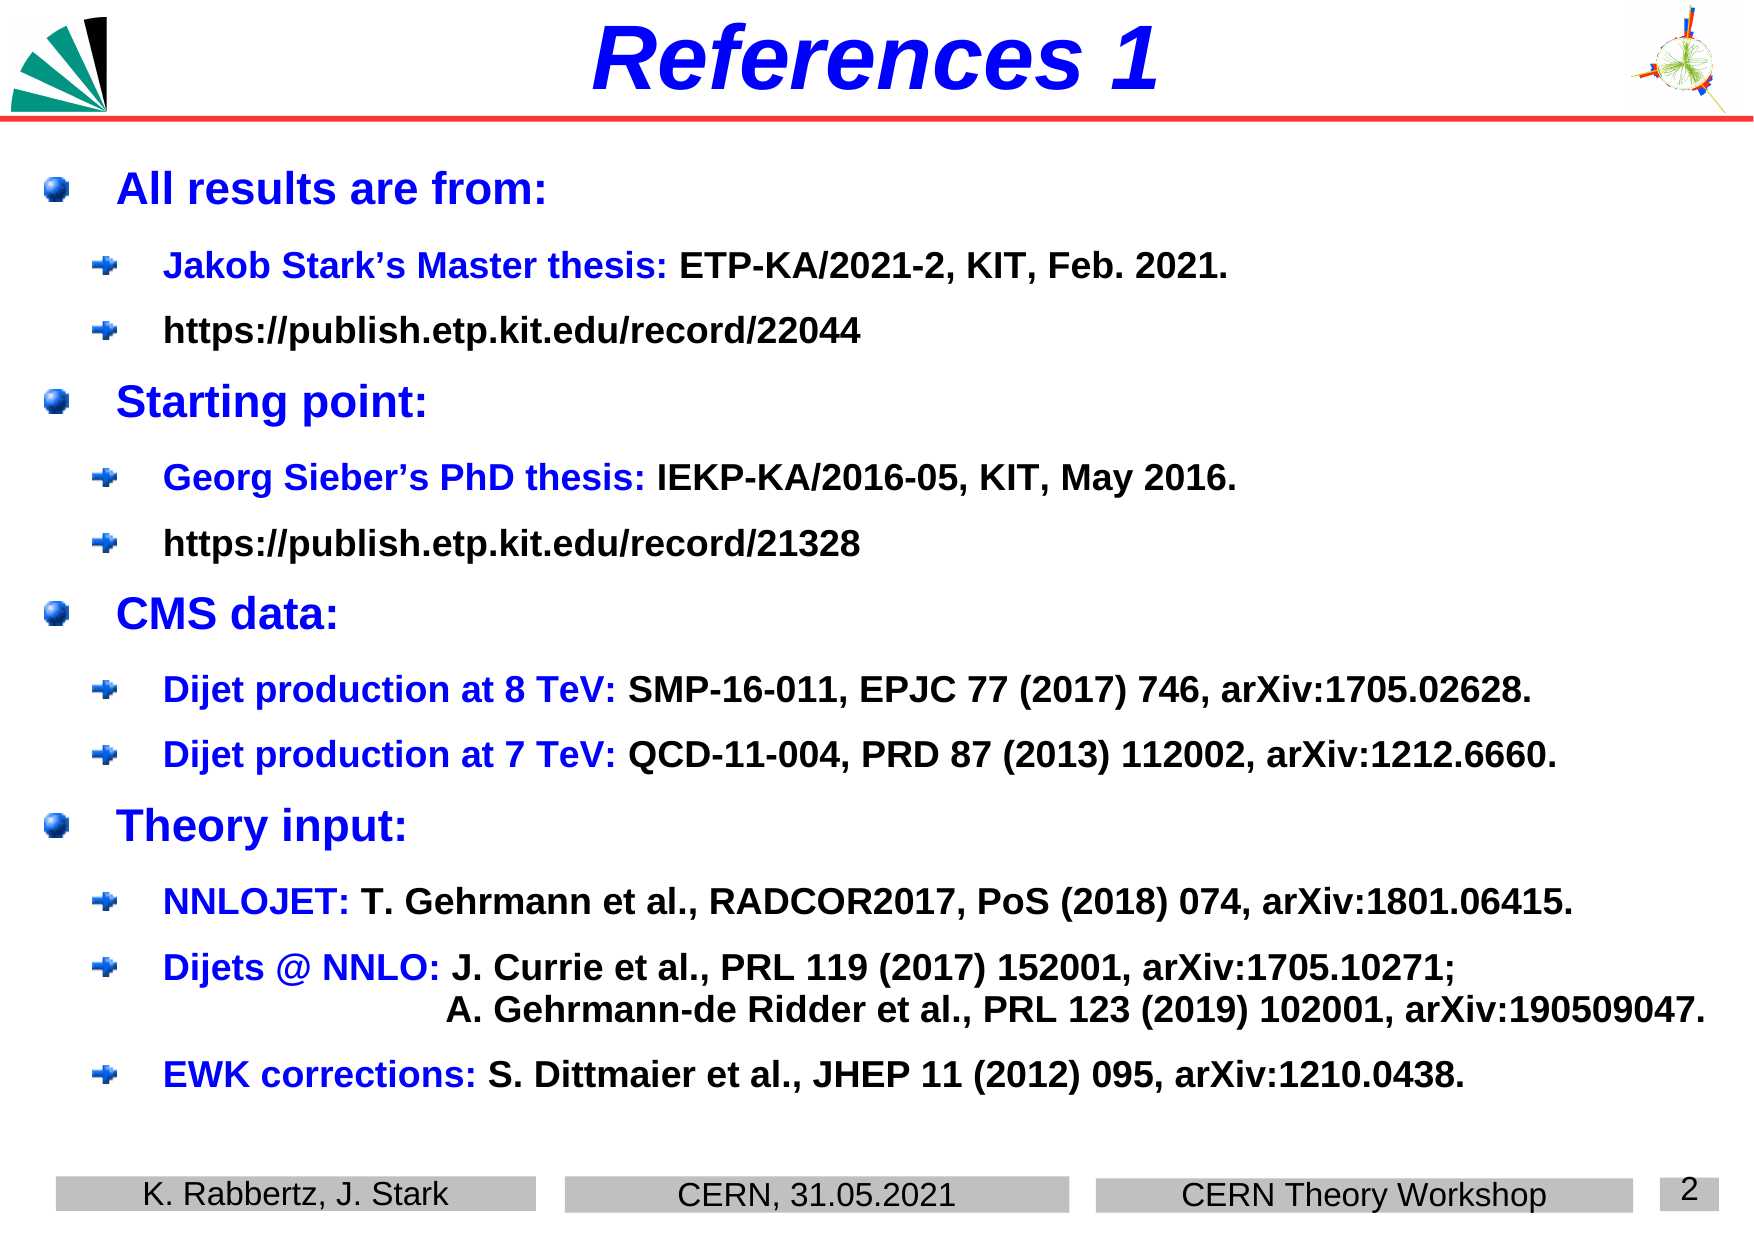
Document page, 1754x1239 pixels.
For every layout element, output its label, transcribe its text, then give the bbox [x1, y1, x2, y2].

picture [11, 17, 107, 113]
list All results are from: Jakob Stark’s Master thesis: ETP-KA/2021-2, KIT, Feb. 2021. https://publish.etp.kit.edu/record/22044 Starting point: Georg Sieber’s PhD thesis: IEKP-KA/2016-05, KIT, May 2016. https://publish.etp.kit.edu/record/21328 CMS data: Dijet production at 8 TeV: SMP-16-011, EPJC 77 (2017) 746, arXiv:1705.02628. Dijet production at 7 TeV: QCD-11-004, PRD 87 (2013) 112002, arXiv:1212.6660. Theory input: NNLOJET: T. Gehrmann et al., RADCOR2017, PoS (2018) 074, arXiv:1801.06415. Dijets @ NNLO: J. Currie et al., PRL 119 (2017) 152001, arXiv:1705.10271; A. Gehrmann-de Ridder et al., PRL 123 (2019) 102001, arXiv:190509047. EWK corrections: S. Dittmaier et al., JHEP 11 (2012) 095, arXiv:1210.0438. [33, 163, 1716, 1146]
picture [1631, 5, 1739, 113]
title References 1 [124, 0, 1630, 116]
